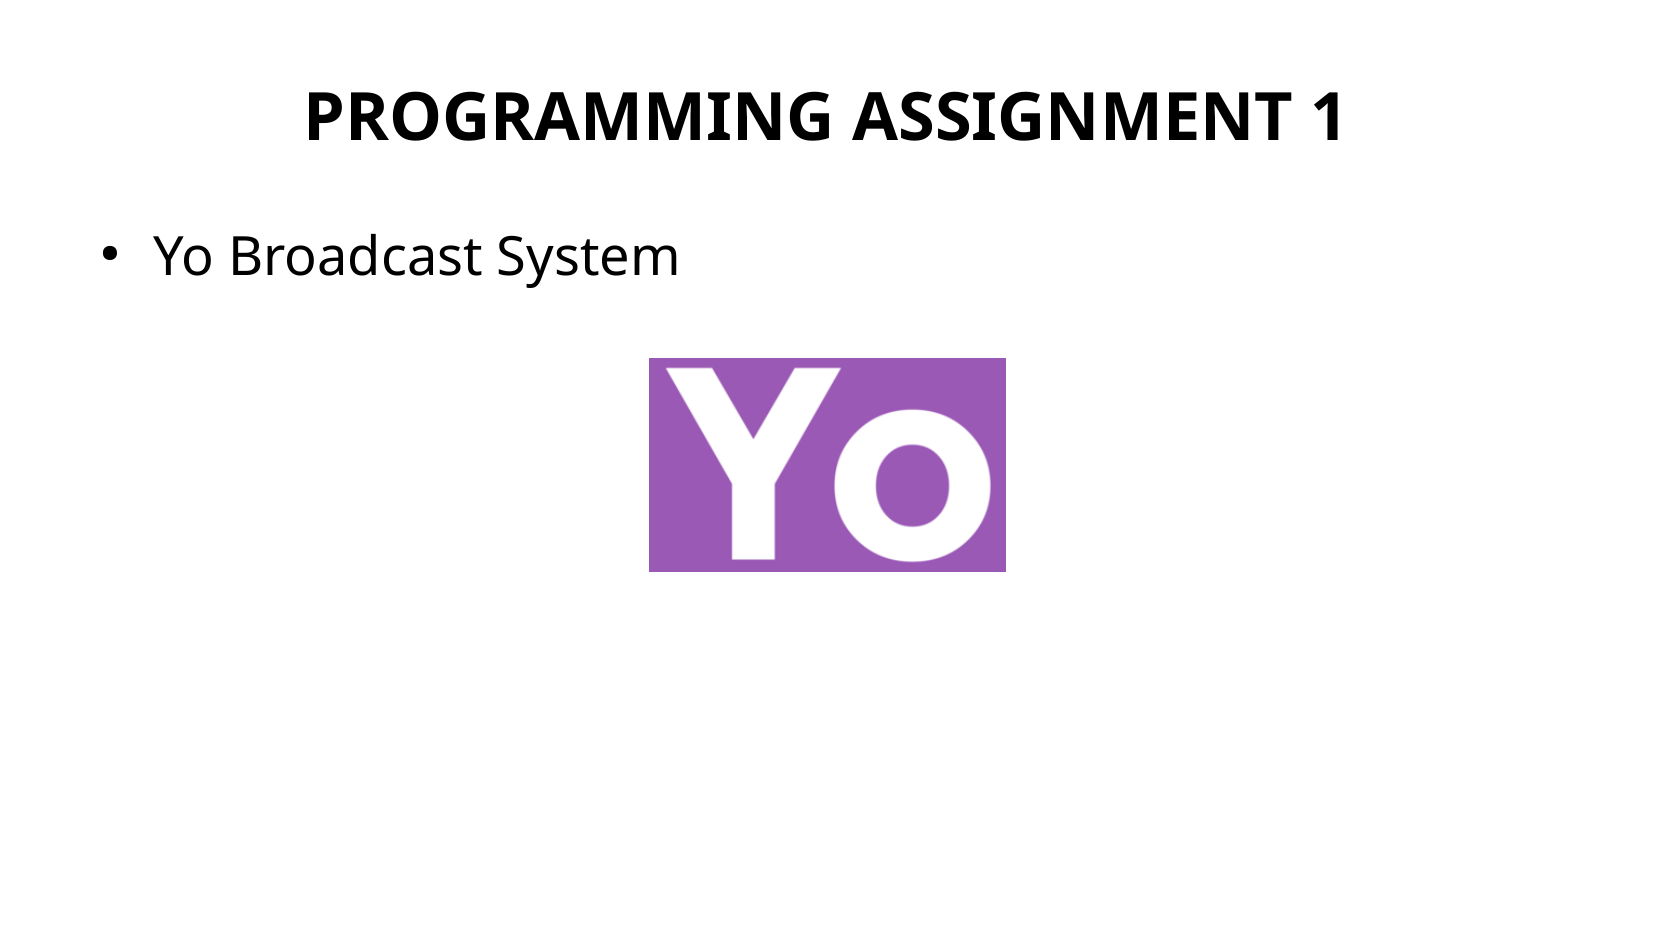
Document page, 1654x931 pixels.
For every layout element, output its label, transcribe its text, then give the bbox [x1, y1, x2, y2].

title PROGRAMMING ASSIGNMENT 1 [82, 36, 1571, 193]
picture [649, 358, 1006, 572]
list Yo Broadcast System [82, 217, 1571, 757]
